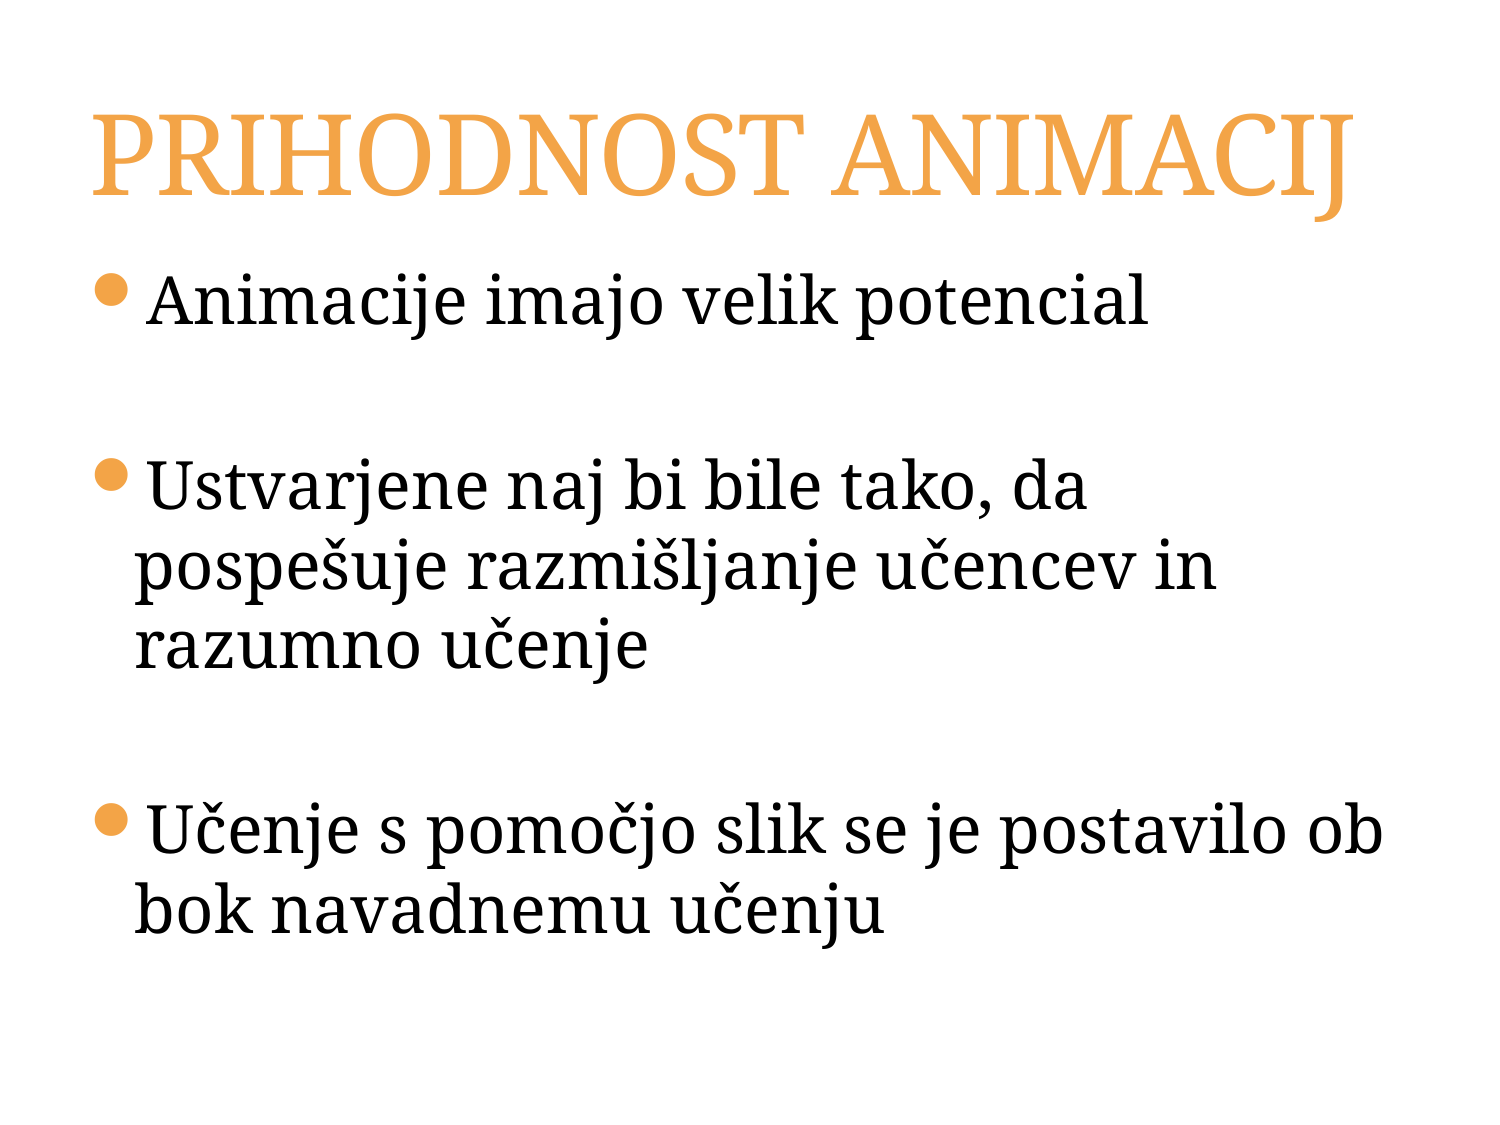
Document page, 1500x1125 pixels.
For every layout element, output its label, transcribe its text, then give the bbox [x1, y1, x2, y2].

title PRIHODNOST ANIMACIJ [75, 24, 1425, 225]
list Animacije imajo velik potencial Ustvarjene naj bi bile tako, da pospešuje razmišljanje učencev in razumno učenje Učenje s pomočjo slik se je postavilo ob bok navadnemu učenju [75, 249, 1425, 1000]
